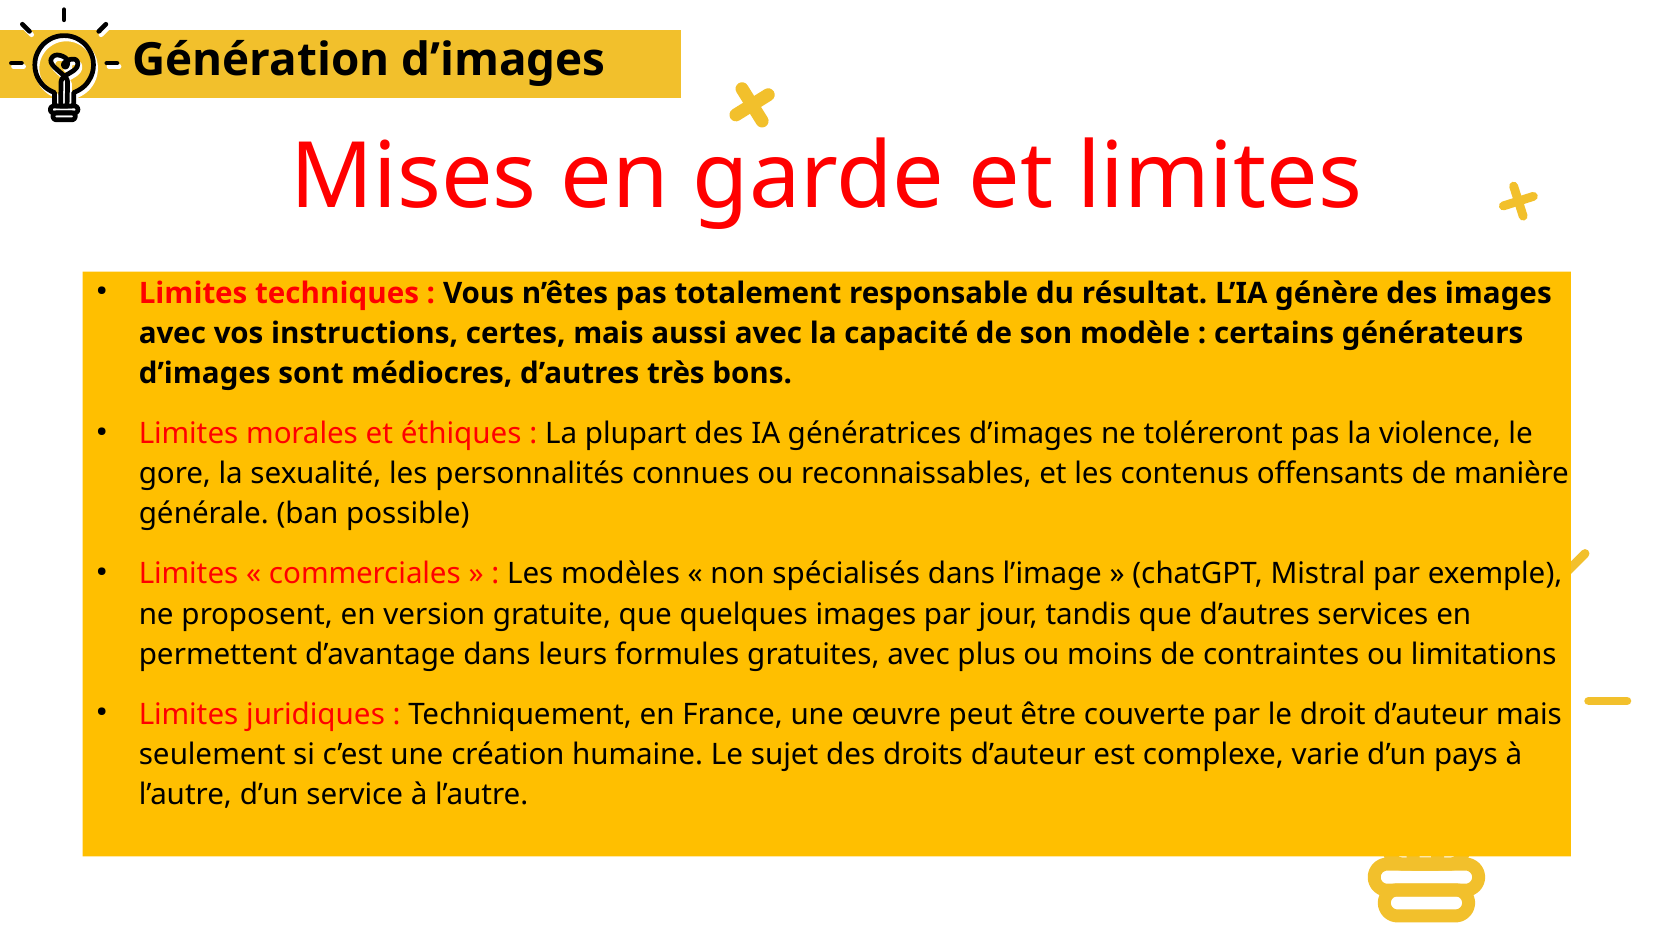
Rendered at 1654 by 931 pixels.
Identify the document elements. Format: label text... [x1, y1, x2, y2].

subtitle Génération d’images [132, 17, 677, 97]
title Mises en garde et limites [82, 94, 1571, 250]
list Limites techniques : Vous n’êtes pas totalement responsable du résultat. L’IA génère des images avec vos instructions, certes, mais aussi avec la capacité de son modèle : certains générateurs d’images sont médiocres, d’autres très bons. Limites morales et éthiques : La plupart des IA génératrices d’images ne toléreront pas la violence, le gore, la sexualité, les personnalités connues ou reconnaissables, et les contenus offensants de manière générale. (ban possible) Limites « commerciales » : Les modèles « non spécialisés dans l’image » (chatGPT, Mistral par exemple), ne proposent, en version gratuite, que quelques images par jour, tandis que d’autres services en permettent d’avantage dans leurs formules gratuites, avec plus ou moins de contraintes ou limitations Limites juridiques : Techniquement, en France, une œuvre peut être couverte par le droit d’auteur mais seulement si c’est une création humaine. Le sujet des droits d’auteur est complexe, varie d’un pays à l’autre, d’un service à l’autre. [82, 271, 1571, 857]
